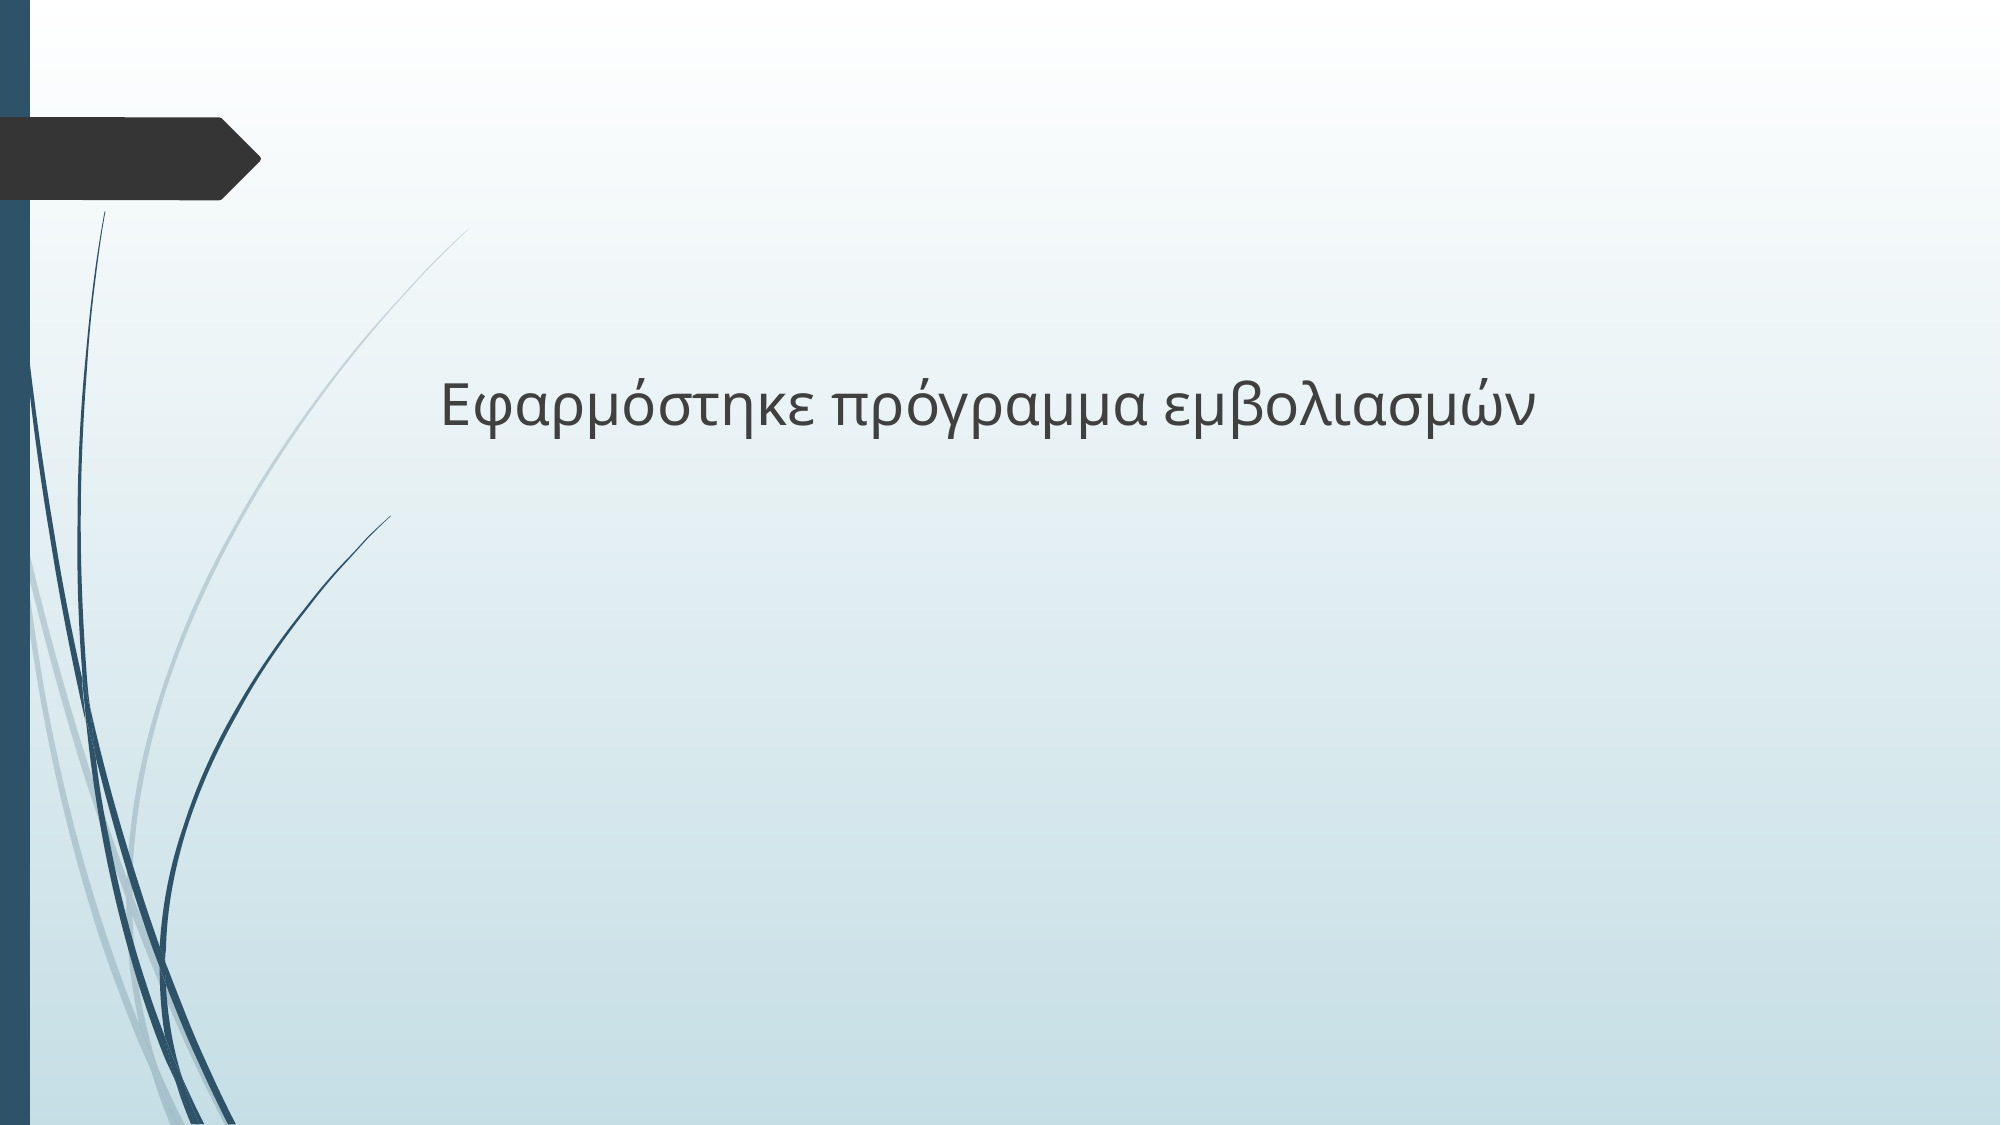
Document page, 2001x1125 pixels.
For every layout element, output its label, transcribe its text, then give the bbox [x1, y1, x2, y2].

list Εφαρμόστηκε πρόγραμμα εμβολιασμών [424, 177, 1888, 970]
